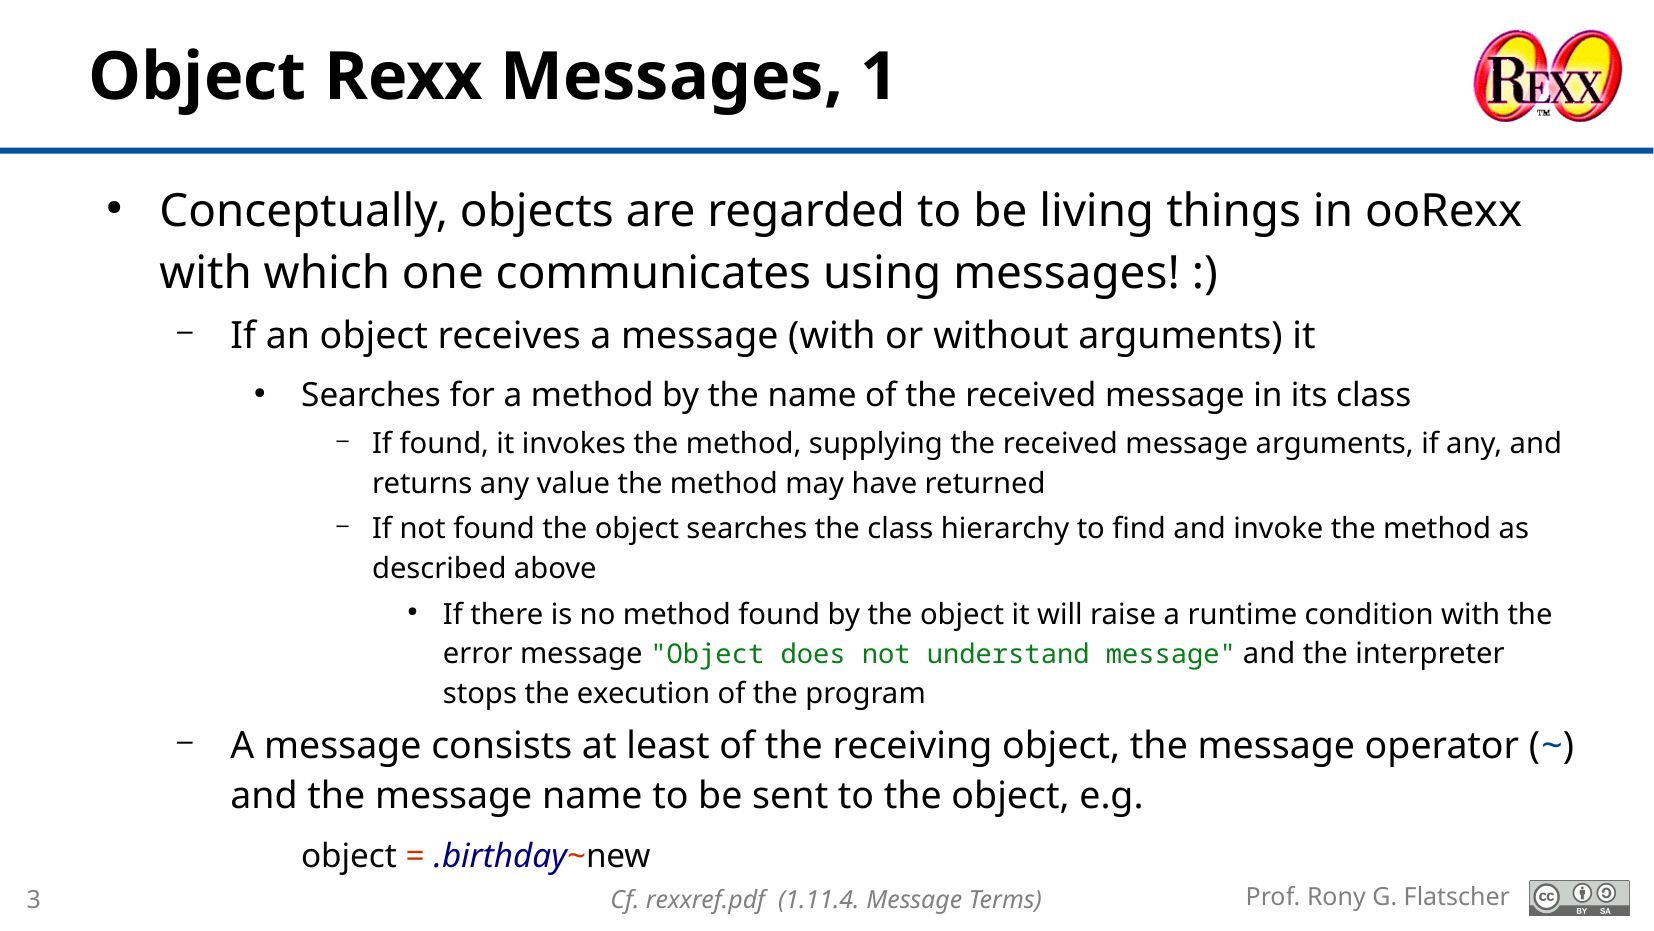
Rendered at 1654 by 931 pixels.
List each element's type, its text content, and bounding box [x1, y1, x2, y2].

title Object Rexx Messages, 1 [29, 0, 1654, 148]
list Conceptually, objects are regarded to be living things in ooRexx with which one communicates using messages! :) If an object receives a message (with or without arguments) it Searches for a method by the name of the received message in its class If found, it invokes the method, supplying the received message arguments, if any, and returns any value the method may have returned If not found the object searches the class hierarchy to find and invoke the method as described above If there is no method found by the object it will raise a runtime condition with the error message "Object does not understand message" and the interpreter stops the execution of the program A message consists at least of the receiving object, the message operator (~) and the message name to be sent to the object, e.g. object = .birthday~new [88, 177, 1577, 857]
text_box Cf. rexxref.pdf (1.11.4. Message Terms) [0, 874, 1654, 922]
